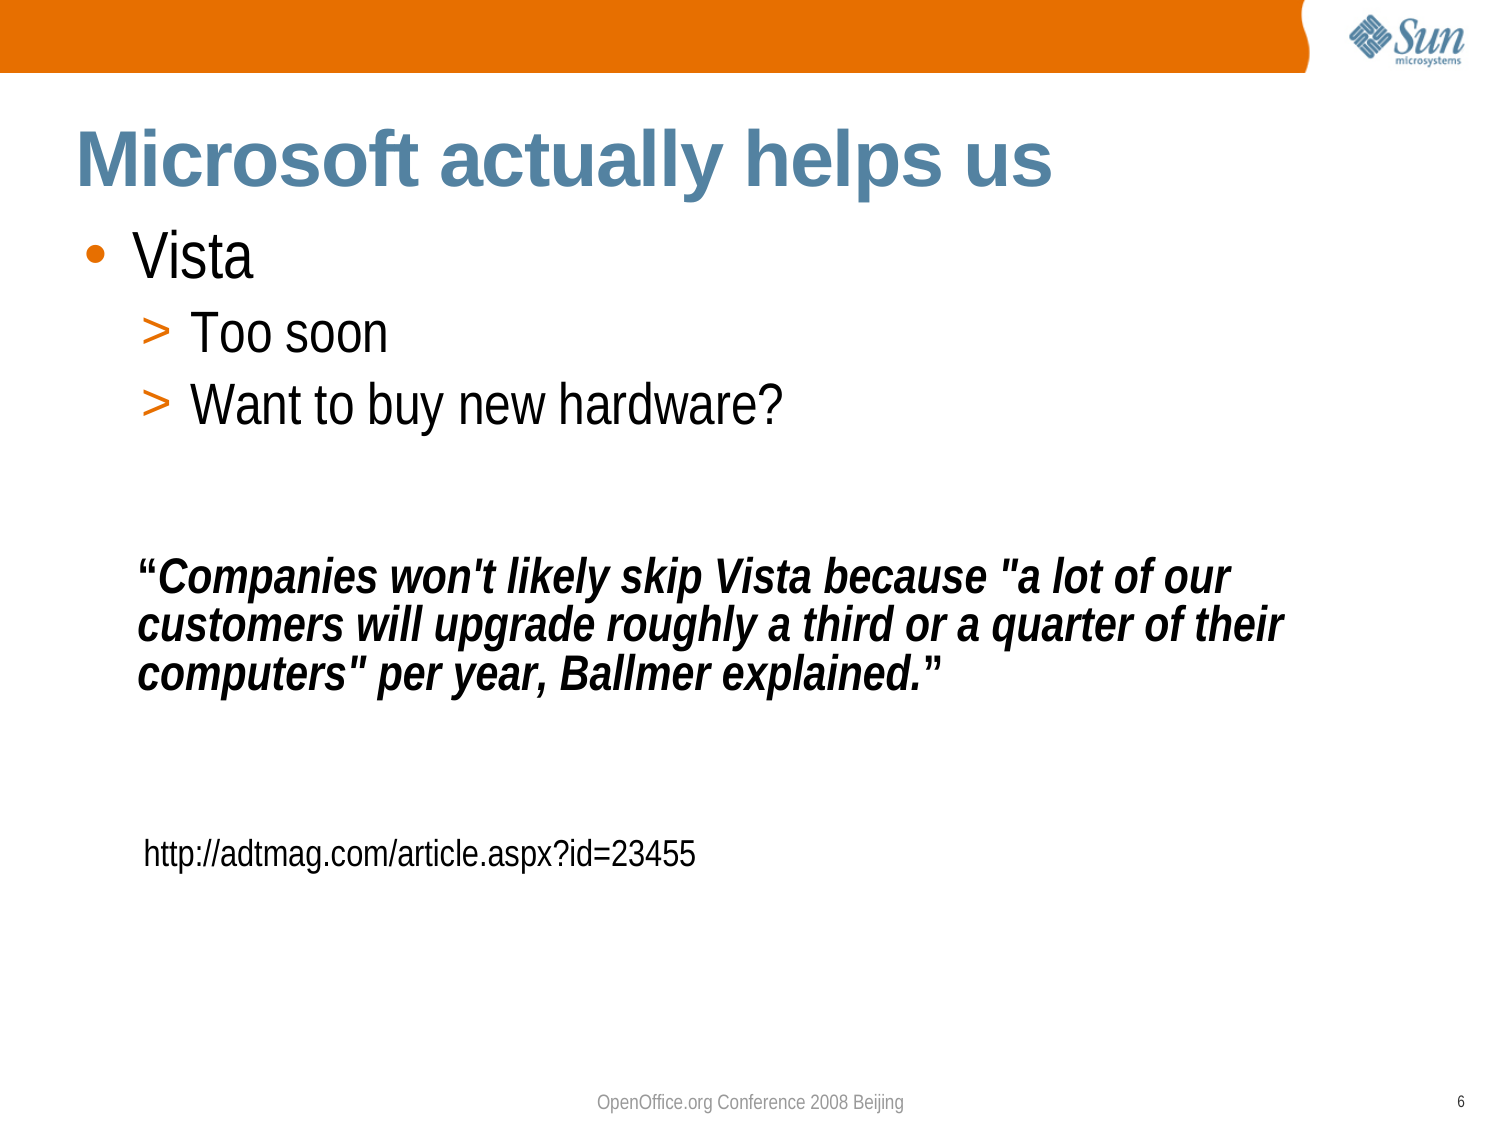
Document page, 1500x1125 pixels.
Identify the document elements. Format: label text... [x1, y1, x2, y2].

text_box “Companies won't likely skip Vista because "a lot of our customers will upgrade roughly a third or a quarter of their computers" per year, Ballmer explained.” [137, 554, 1365, 707]
list Vista Too soon Want to buy new hardware? [64, 226, 1401, 1031]
text_box http://adtmag.com/article.aspx?id=23455 [143, 837, 767, 881]
picture [0, 0, 1500, 73]
title Microsoft actually helps us [75, 123, 1437, 227]
